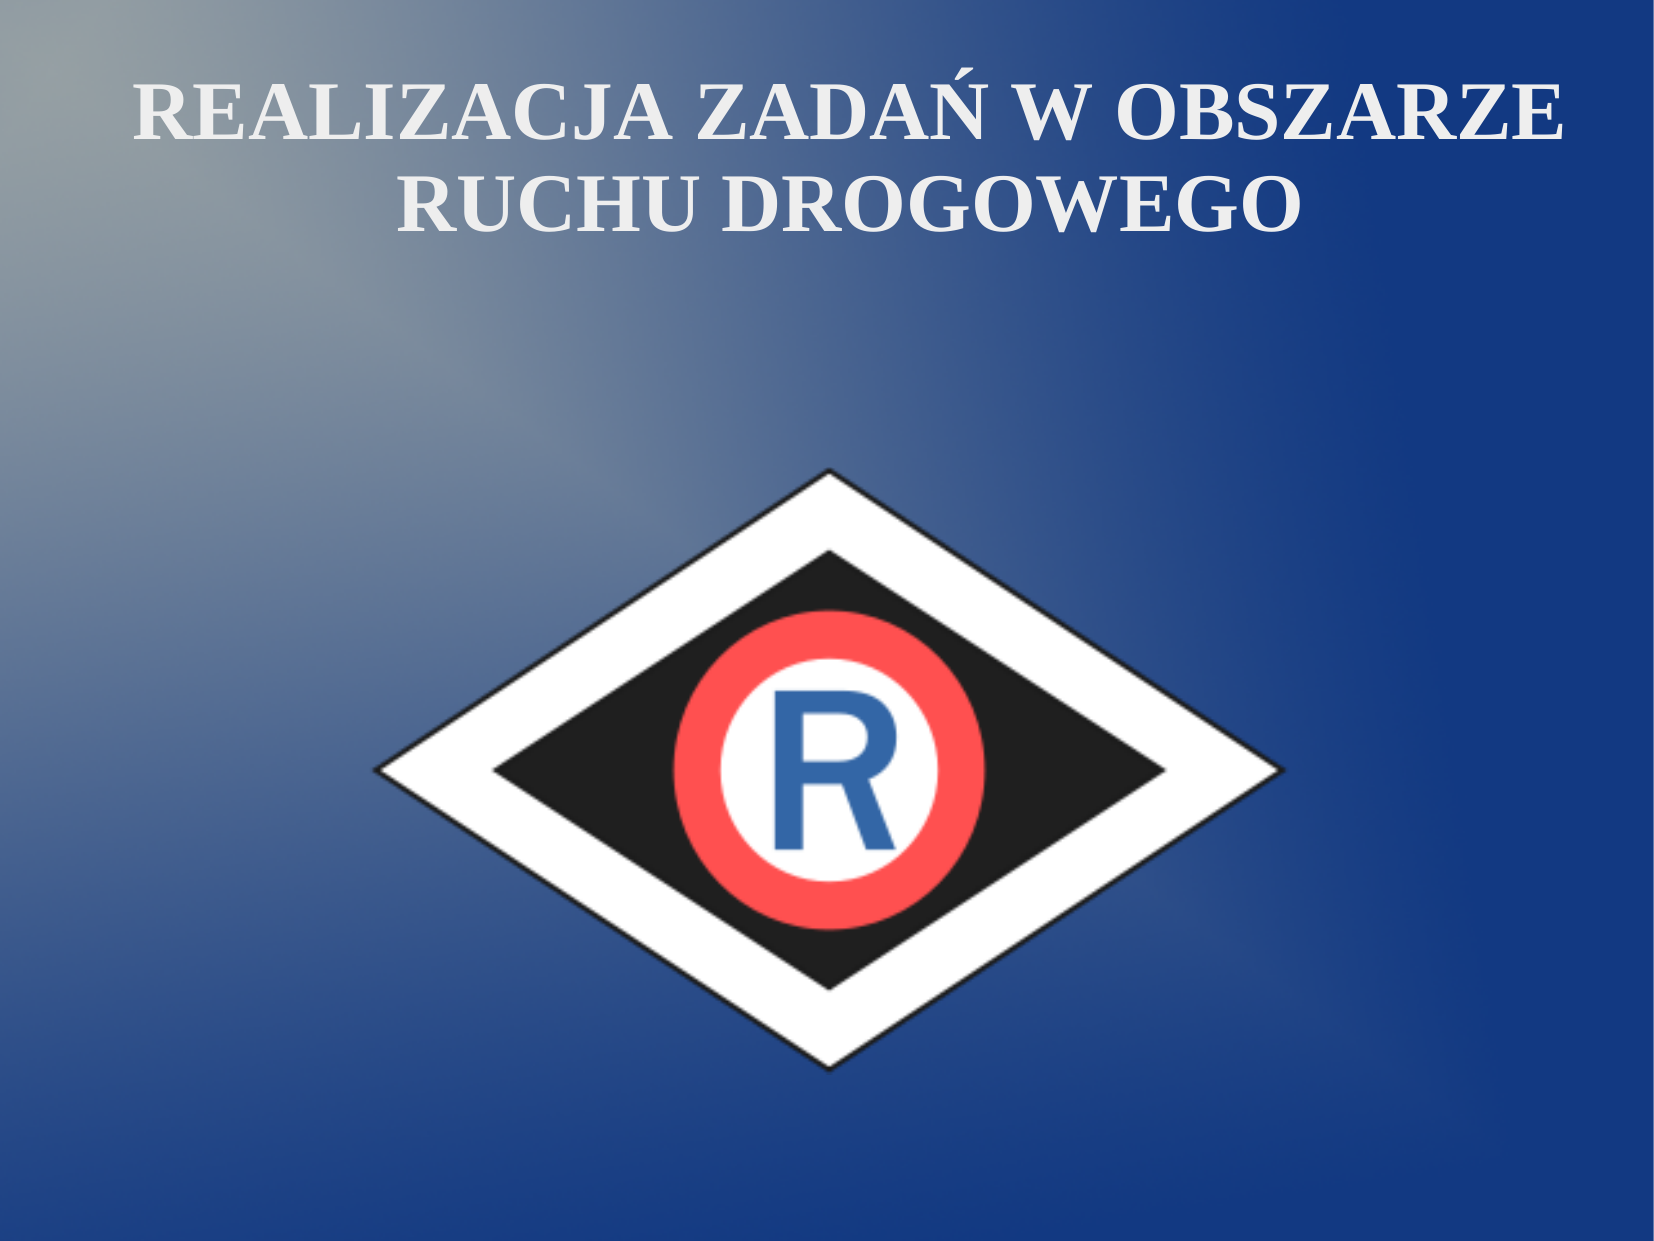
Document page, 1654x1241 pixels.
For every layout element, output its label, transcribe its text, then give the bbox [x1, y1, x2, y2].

title REALIZACJA ZADAŃ W OBSZARZE RUCHU DROGOWEGO [106, 0, 1595, 319]
picture [0, 0, 1654, 1241]
